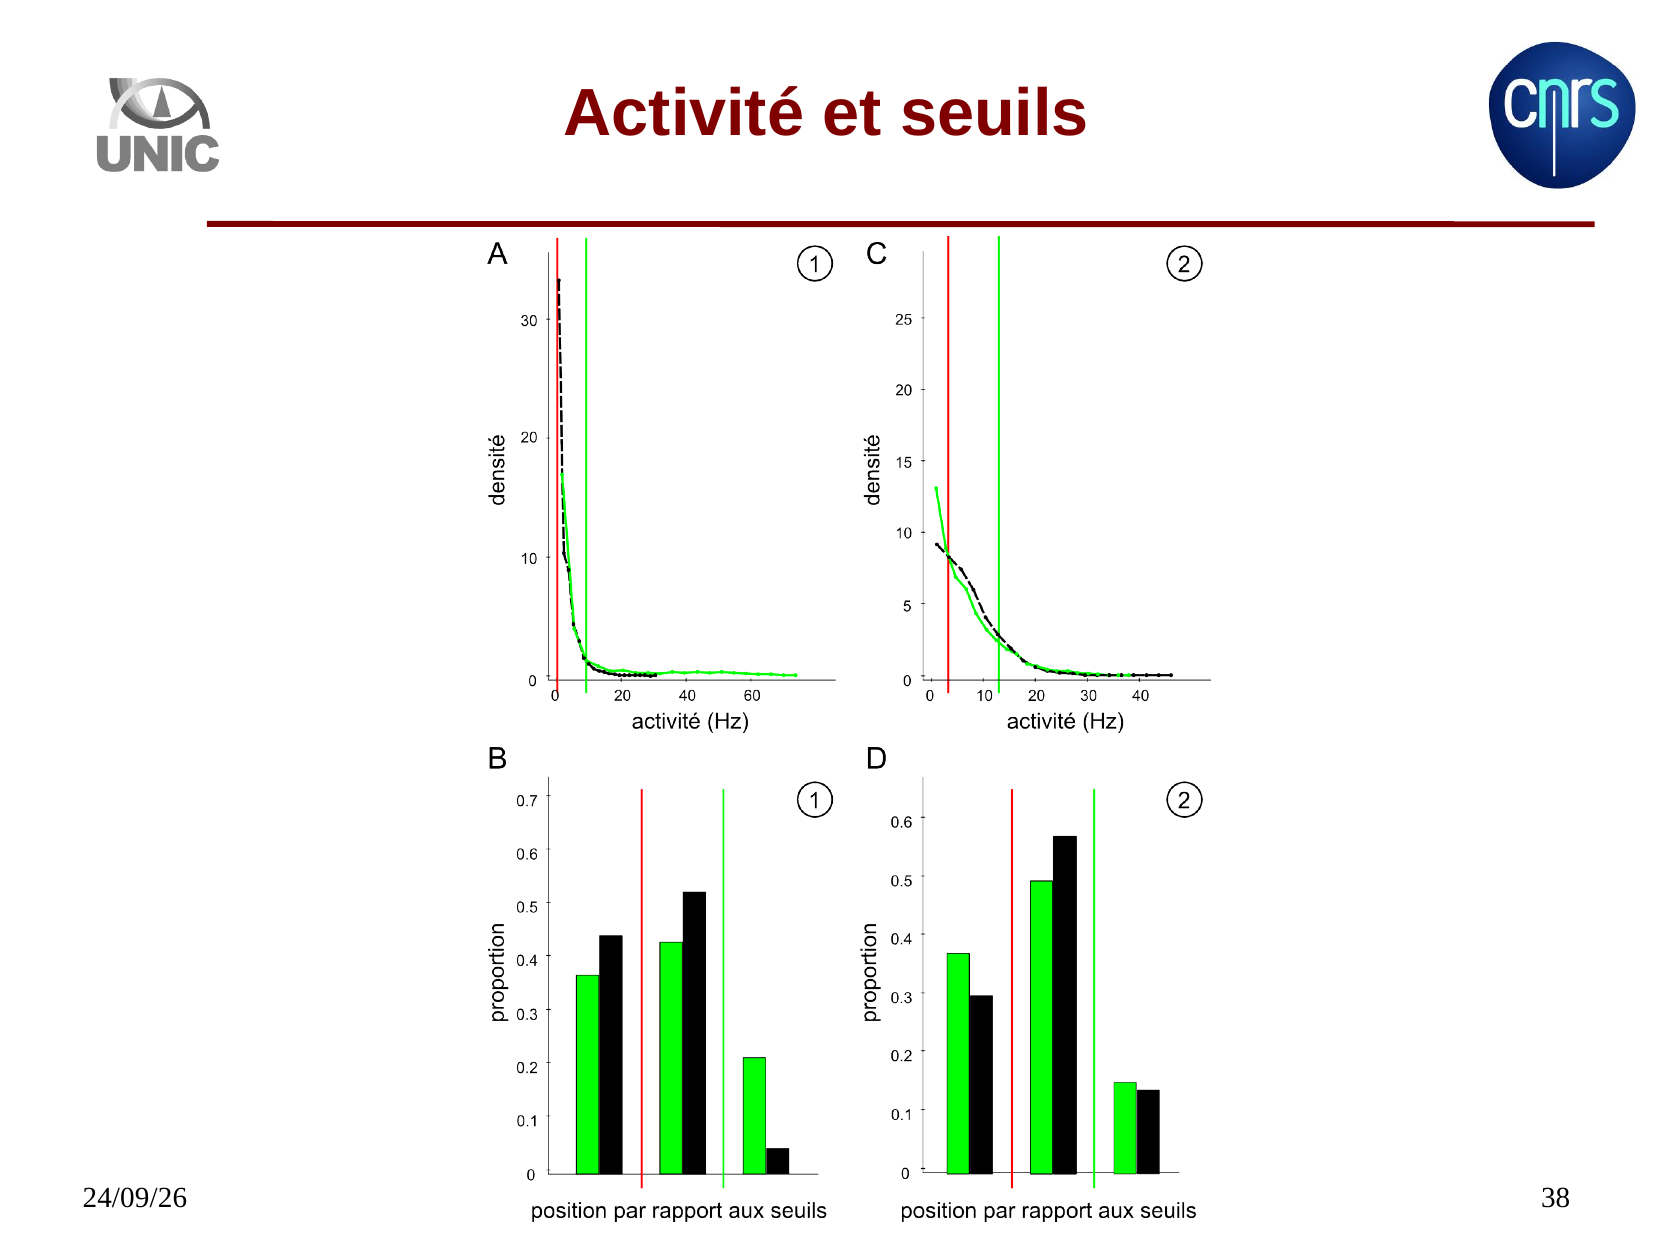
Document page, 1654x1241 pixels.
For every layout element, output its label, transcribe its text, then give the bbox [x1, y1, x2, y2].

picture [1571, 41, 1636, 189]
text_box <numéro> [1211, 1180, 1571, 1215]
title Activité et seuils [82, 17, 1571, 212]
text_box 13/02/12 [82, 1180, 468, 1215]
picture [487, 236, 1211, 1222]
